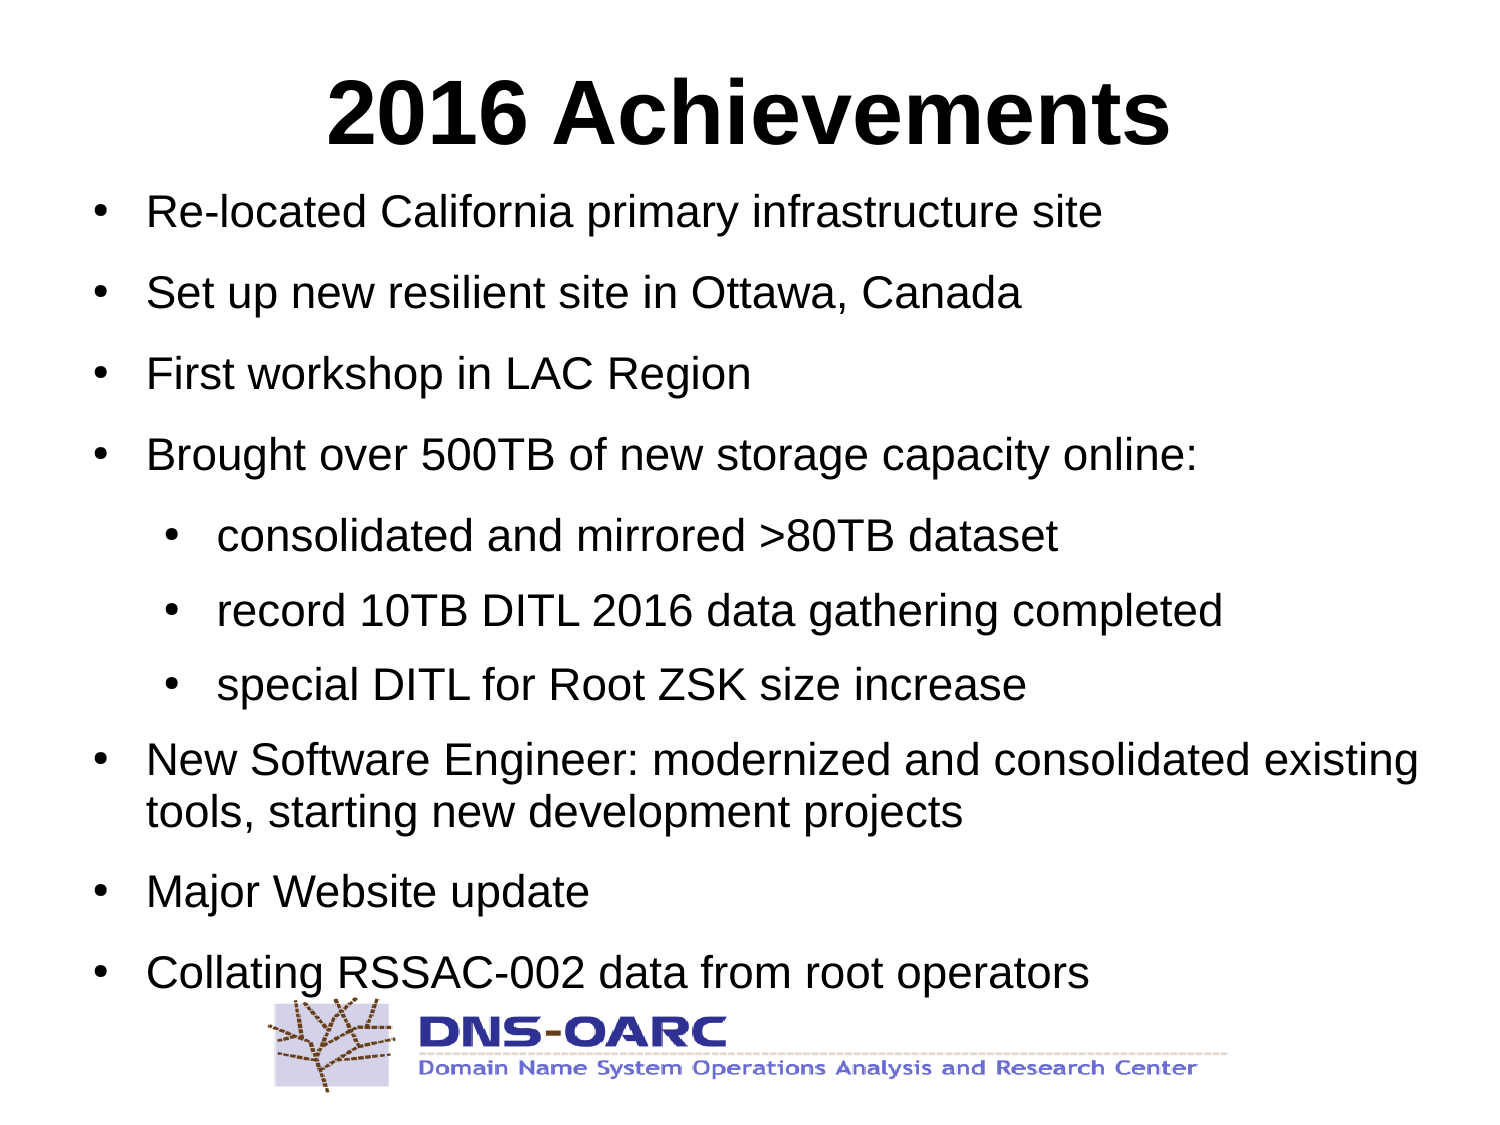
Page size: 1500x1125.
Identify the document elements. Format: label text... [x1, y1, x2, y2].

list Re-located California primary infrastructure site Set up new resilient site in Ottawa, Canada First workshop in LAC Region Brought over 500TB of new storage capacity online: consolidated and mirrored >80TB dataset record 10TB DITL 2016 data gathering completed special DITL for Root ZSK size increase New Software Engineer: modernized and consolidated existing tools, starting new development projects Major Website update Collating RSSAC-002 data from root operators [75, 186, 1425, 839]
picture [214, 991, 1259, 1099]
title 2016 Achievements [75, 44, 1425, 180]
